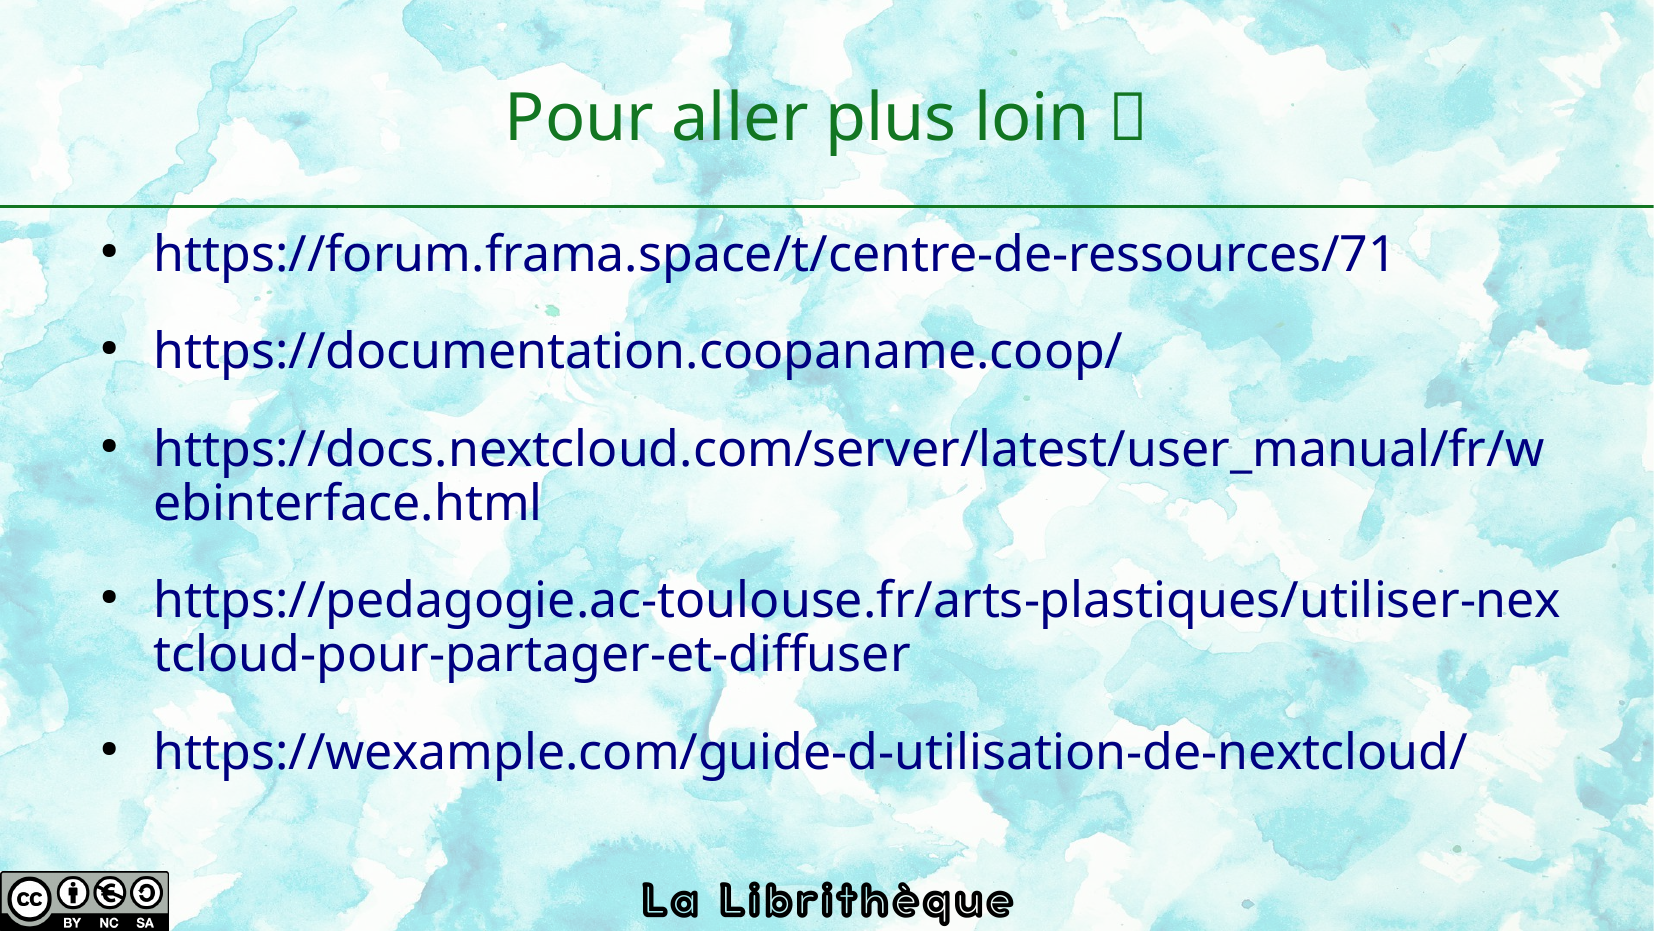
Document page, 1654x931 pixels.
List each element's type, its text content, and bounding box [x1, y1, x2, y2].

title Pour aller plus loin 🥾 [82, 37, 1571, 193]
picture [628, 827, 1026, 931]
list https://forum.frama.space/t/centre-de-ressources/71 https://documentation.coopaname.coop/ https://docs.nextcloud.com/server/latest/user_manual/fr/webinterface.html https://pedagogie.ac-toulouse.fr/arts-plastiques/utiliser-nextcloud-pour-partager-et-diffuser https://wexample.com/guide-d-utilisation-de-nextcloud/ [82, 217, 1571, 827]
picture [0, 871, 169, 931]
